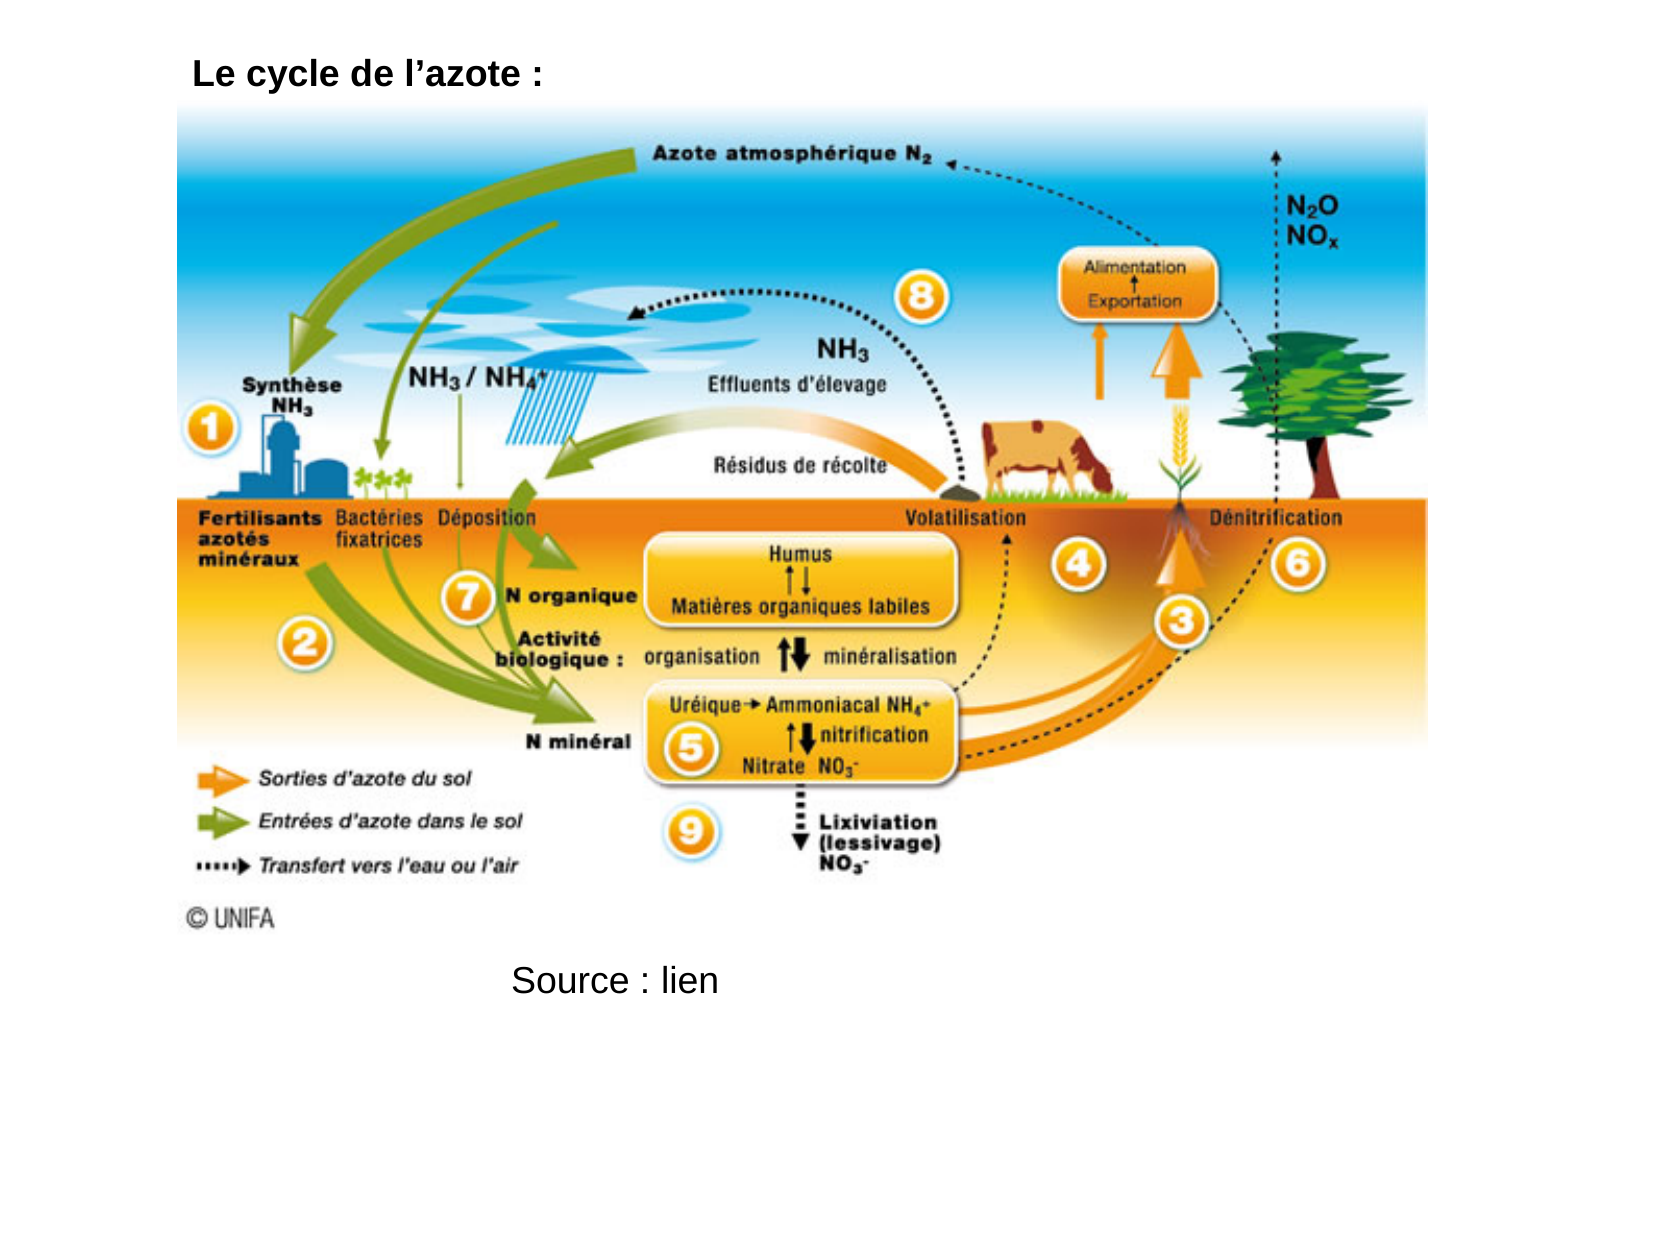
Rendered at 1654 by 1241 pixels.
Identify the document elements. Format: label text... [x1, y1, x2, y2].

text_box Source : lien [496, 948, 1428, 1009]
text_box Le cycle de l’azote : [177, 41, 1501, 102]
picture [177, 102, 1428, 949]
